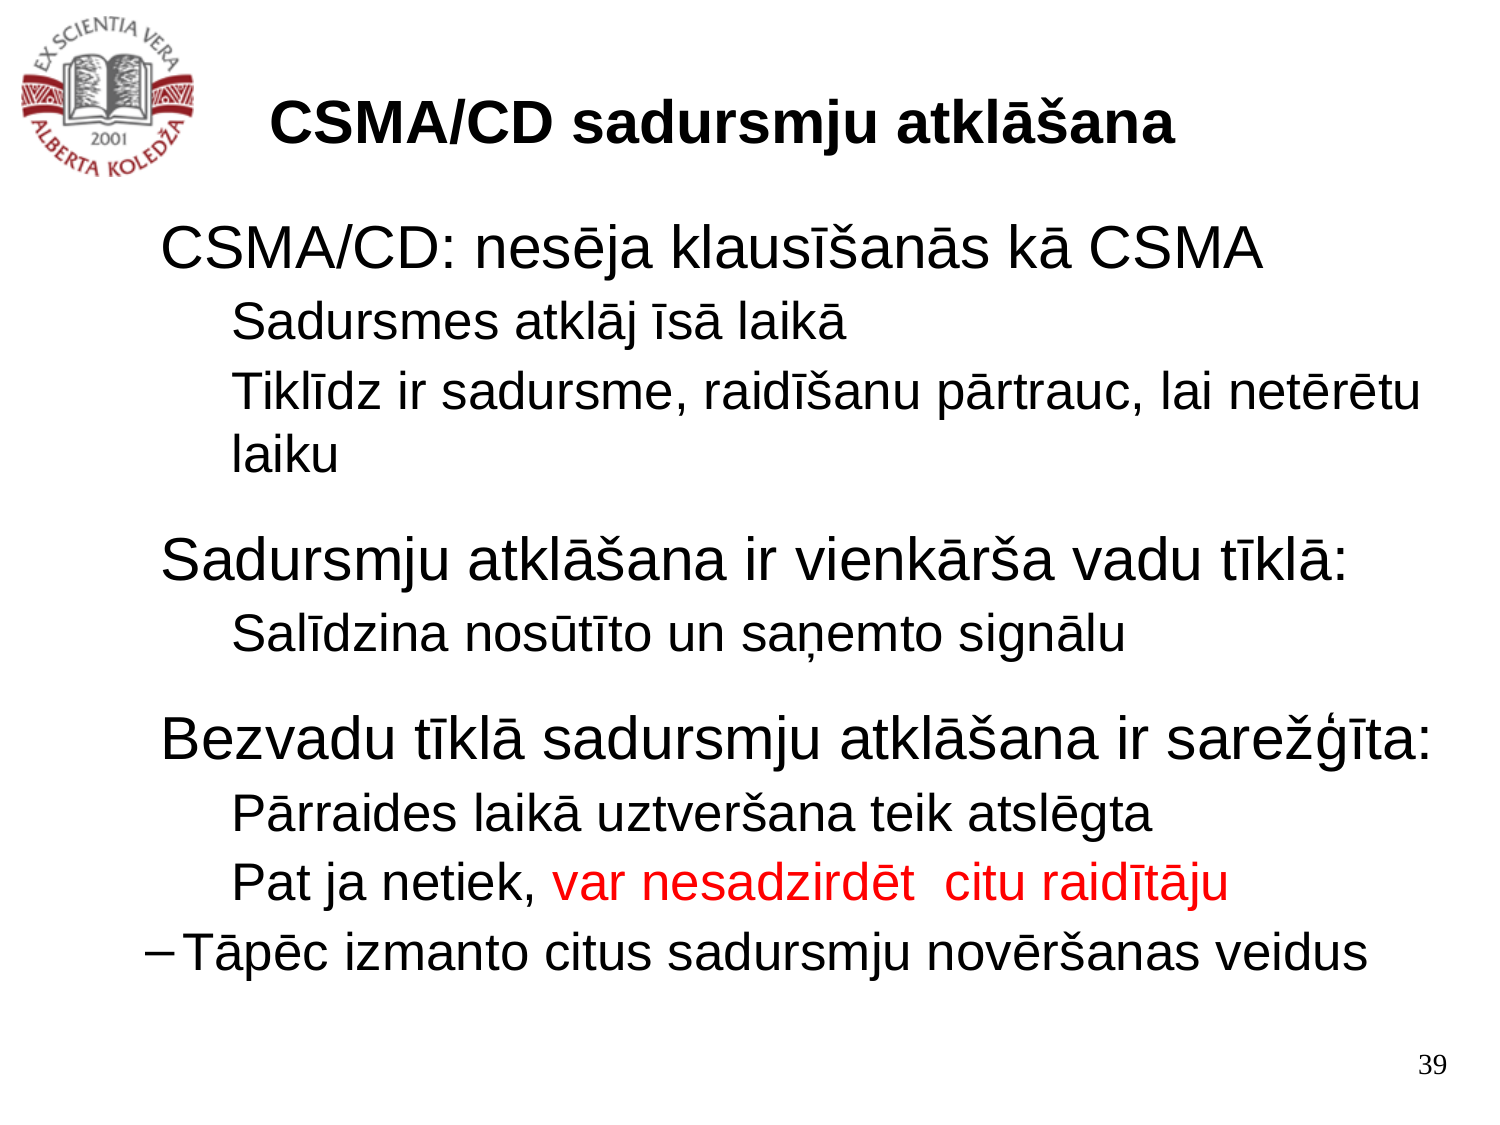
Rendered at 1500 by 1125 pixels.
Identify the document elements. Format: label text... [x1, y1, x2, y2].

picture [21, 16, 194, 177]
title CSMA/CD sadursmju atklāšana [50, 62, 1374, 175]
list CSMA/CD: nesēja klausīšanās kā CSMA Sadursmes atklāj īsā laikā Tiklīdz ir sadursme, raidīšanu pārtrauc, lai netērētu laiku Sadursmju atklāšana ir vienkārša vadu tīklā: Salīdzina nosūtīto un saņemto signālu Bezvadu tīklā sadursmju atklāšana ir sarežģīta: Pārraides laikā uztveršana teik atslēgta Pat ja netiek, var nesadzirdēt citu raidītāju Tāpēc izmanto citus sadursmju novēršanas veidus [74, 200, 1463, 1101]
